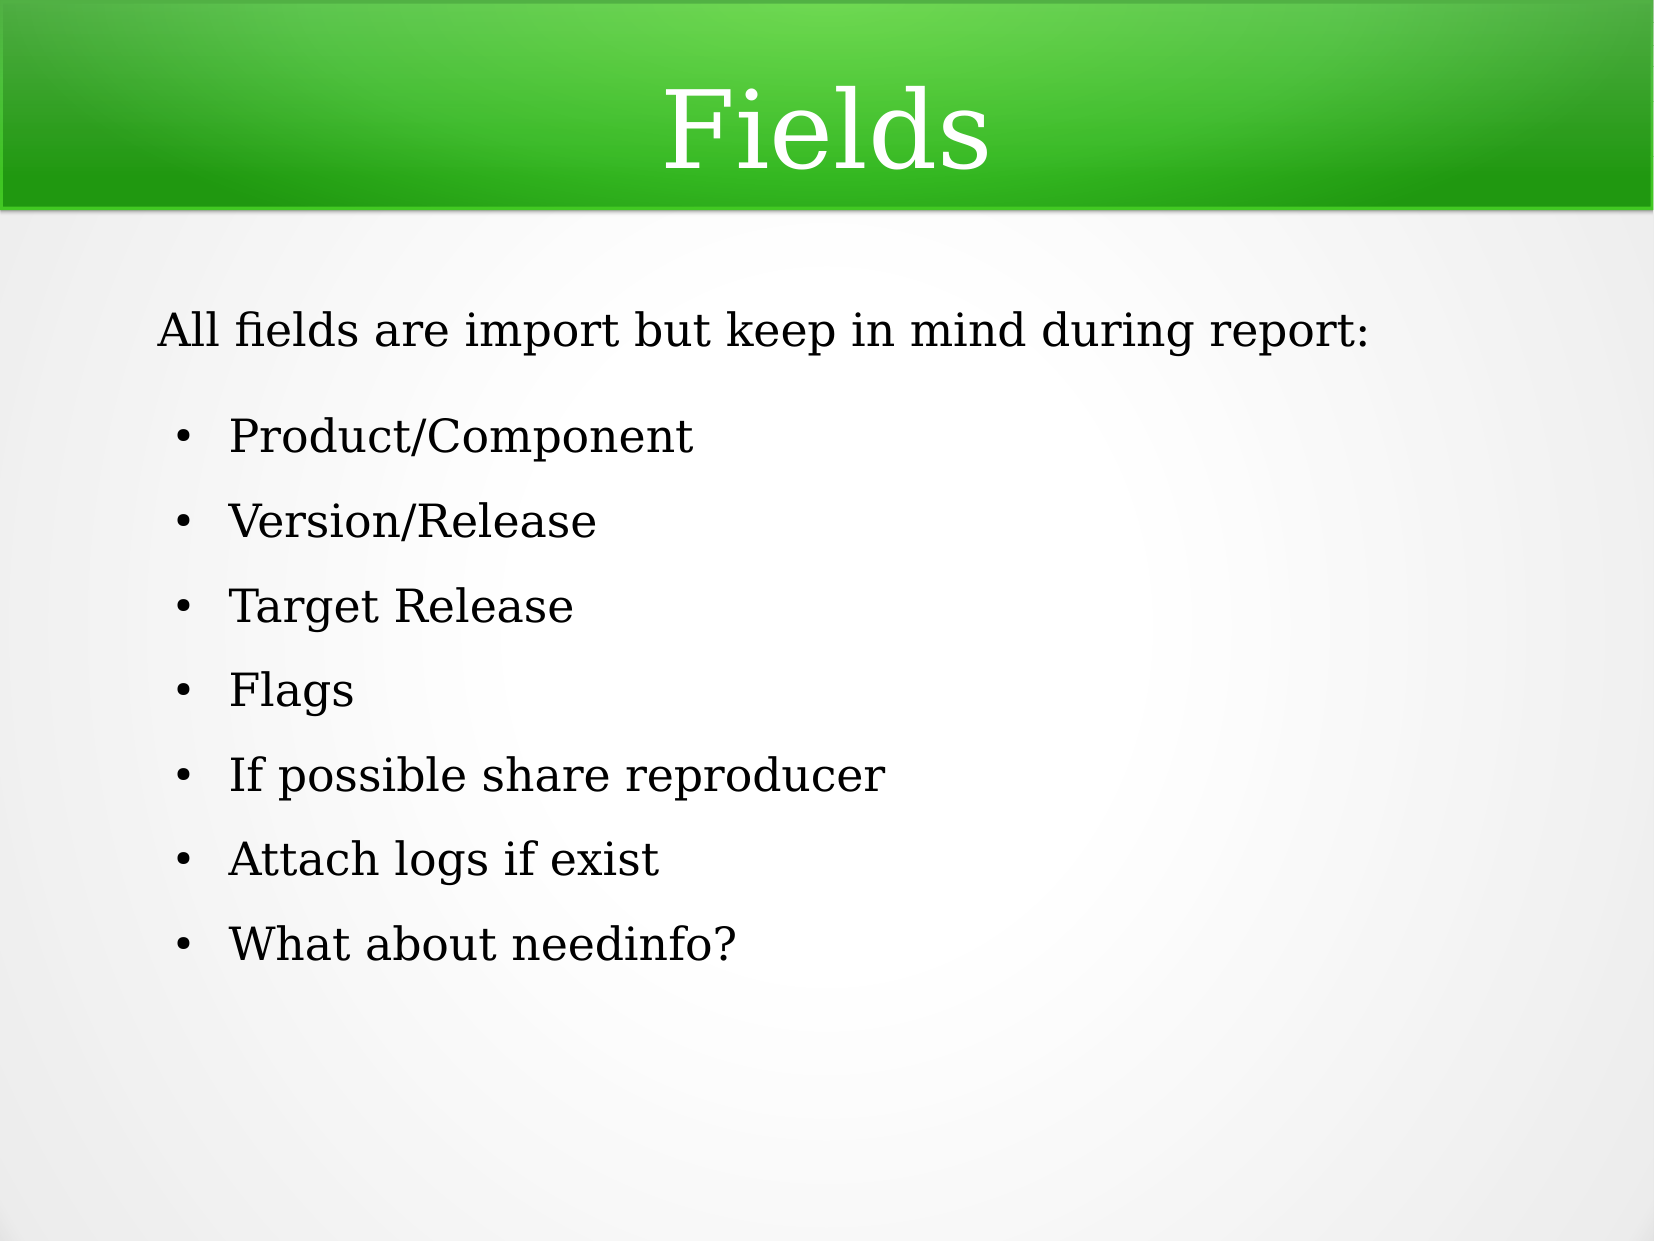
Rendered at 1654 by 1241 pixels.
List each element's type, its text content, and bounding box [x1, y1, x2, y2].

list All fields are import but keep in mind during report: Product/Component Version/Release Target Release Flags If possible share reproducer Attach logs if exist What about needinfo? [86, 303, 1546, 1168]
title Fields [82, 37, 1571, 226]
